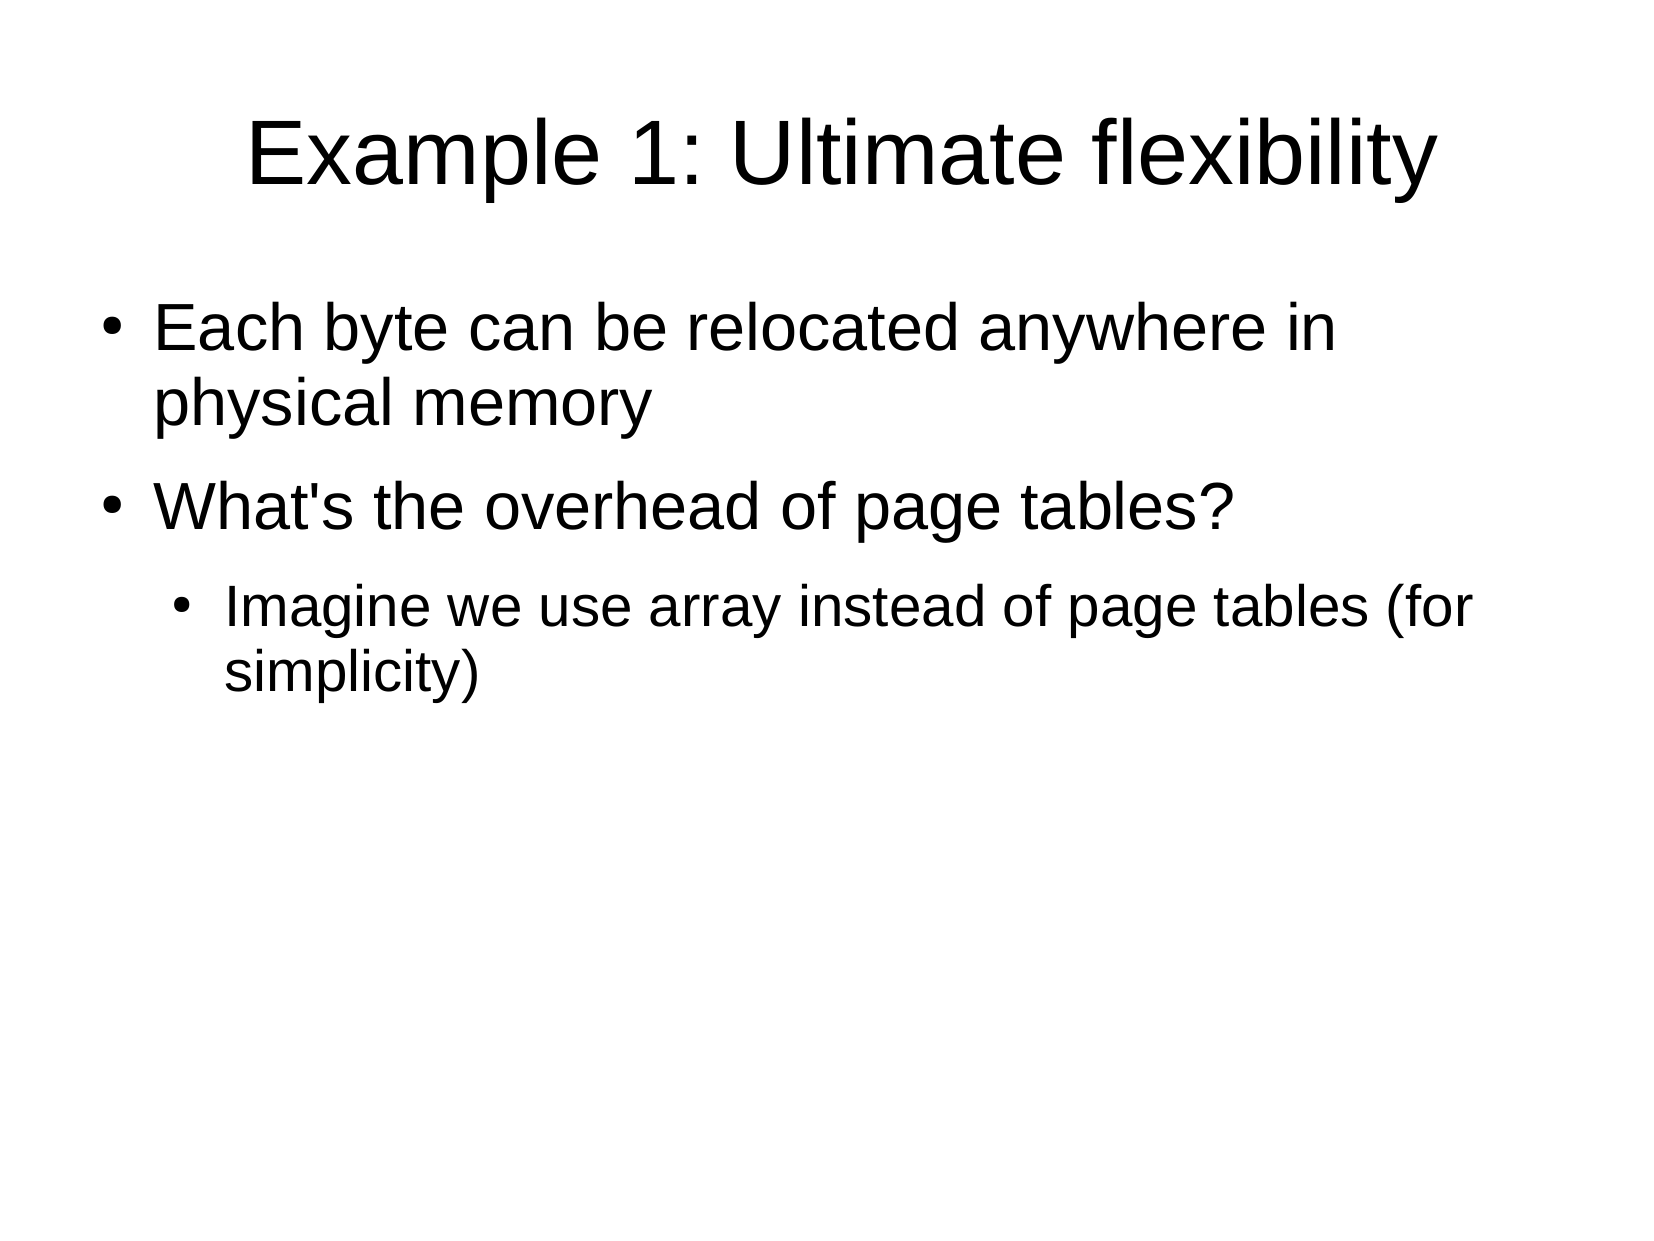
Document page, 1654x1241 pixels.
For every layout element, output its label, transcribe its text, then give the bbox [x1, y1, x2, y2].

title Example 1: Ultimate flexibility [82, 49, 1571, 257]
list Each byte can be relocated anywhere in physical memory What's the overhead of page tables? Imagine we use array instead of page tables (for simplicity) [82, 290, 1571, 1010]
